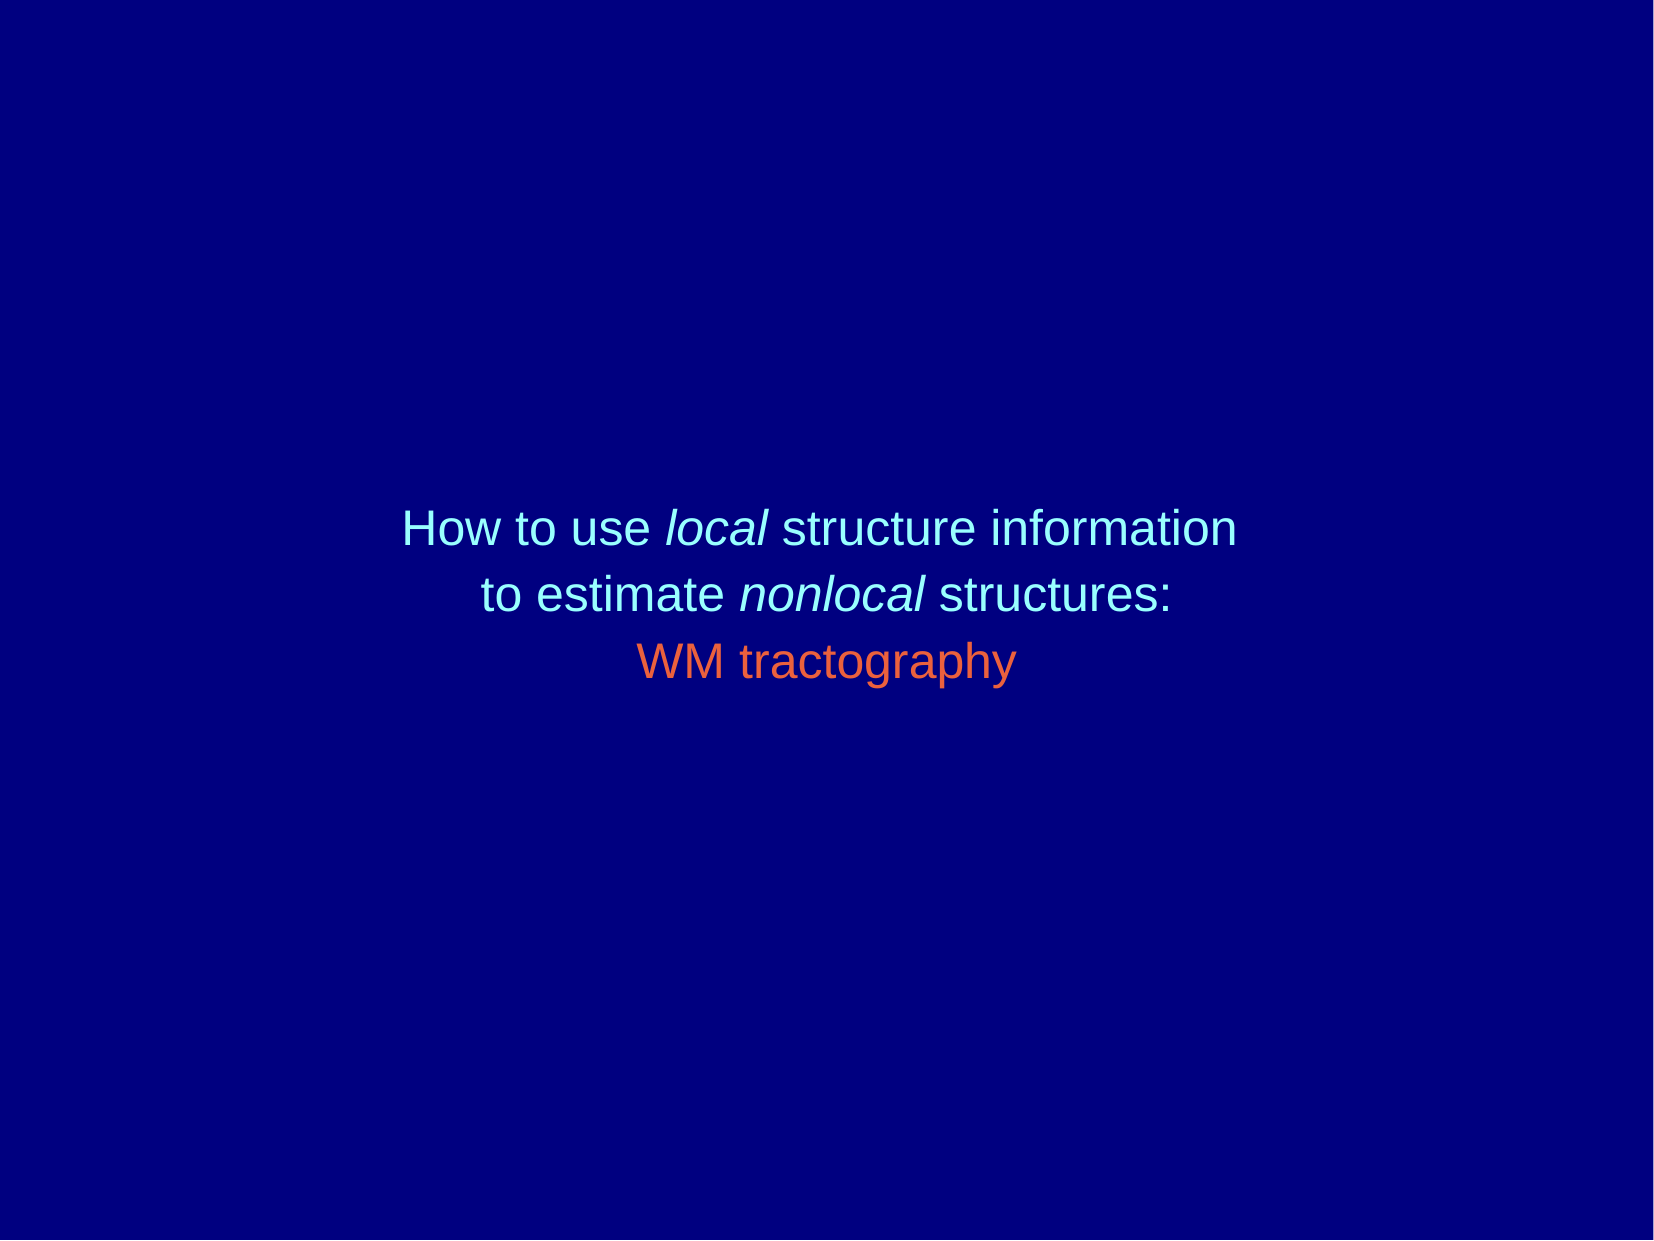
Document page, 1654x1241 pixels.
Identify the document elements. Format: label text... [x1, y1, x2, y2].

text_box How to use local structure information to estimate nonlocal structures: WM tractography [386, 481, 1267, 697]
